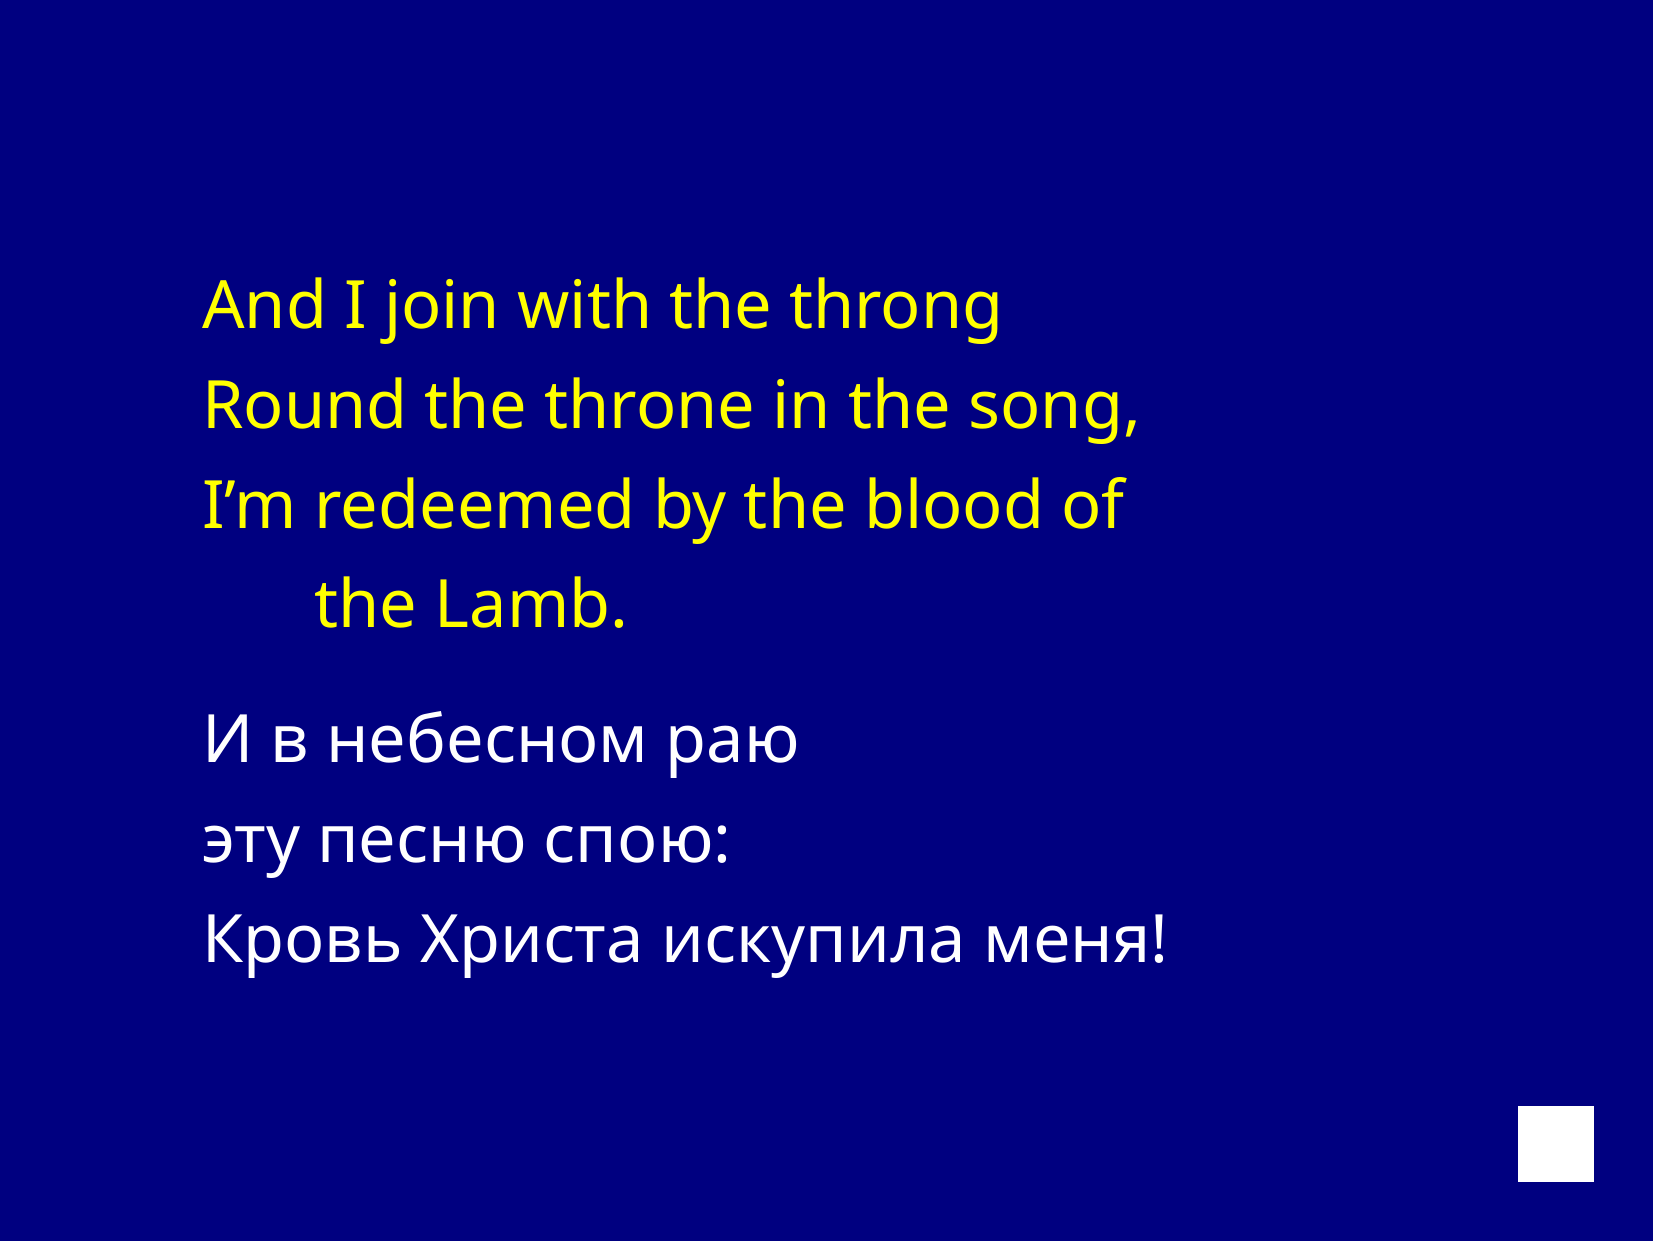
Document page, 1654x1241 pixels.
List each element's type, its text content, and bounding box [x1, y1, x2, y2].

text_box And I join with the throng Round the throne in the song, I’m redeemed by the blood of the Lamb. [75, 150, 1576, 638]
text_box [1518, 1106, 1594, 1182]
text_box И в небесном раю эту песню спою: Кровь Христа искупила меня! [75, 675, 1576, 1163]
